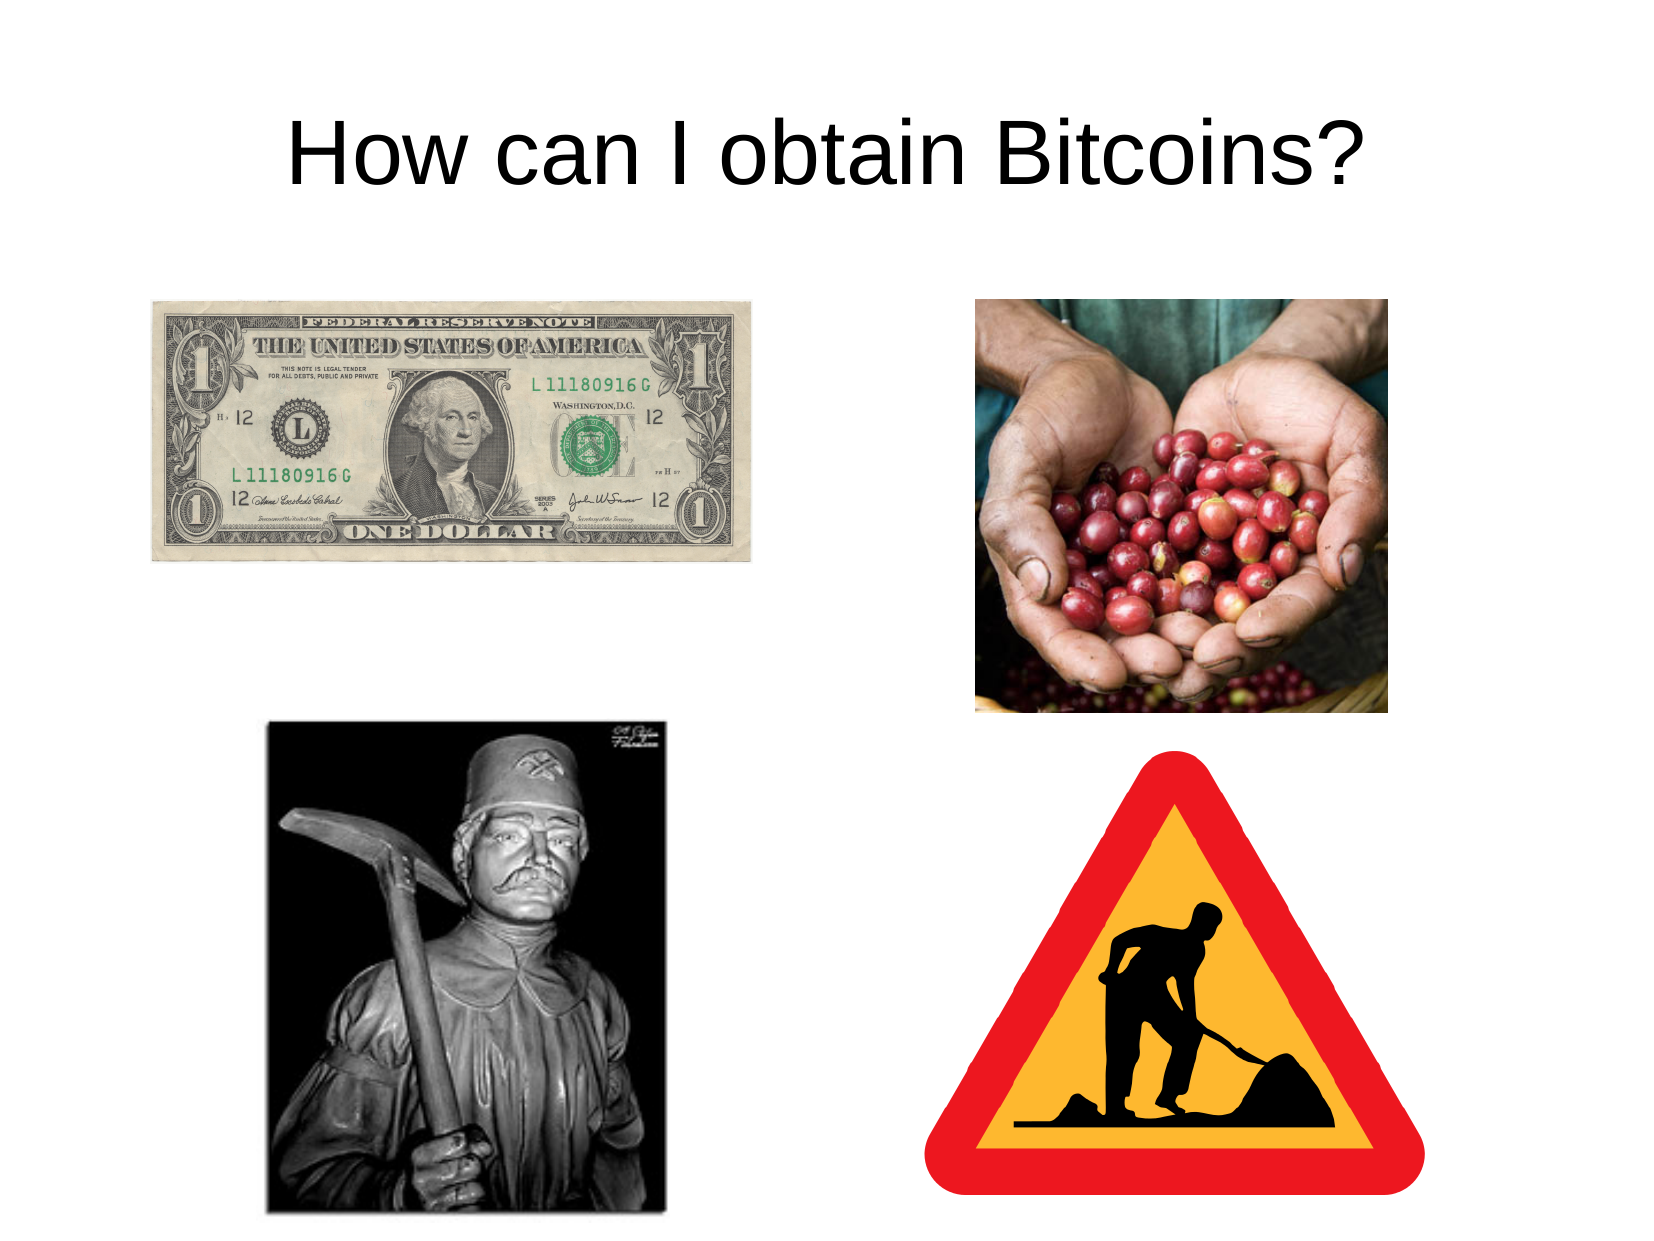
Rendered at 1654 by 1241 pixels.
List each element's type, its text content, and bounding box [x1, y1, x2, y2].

title How can I obtain Bitcoins? [82, 49, 1571, 257]
picture [922, 748, 1426, 1198]
picture [975, 299, 1388, 713]
picture [256, 718, 670, 1223]
picture [150, 299, 753, 564]
